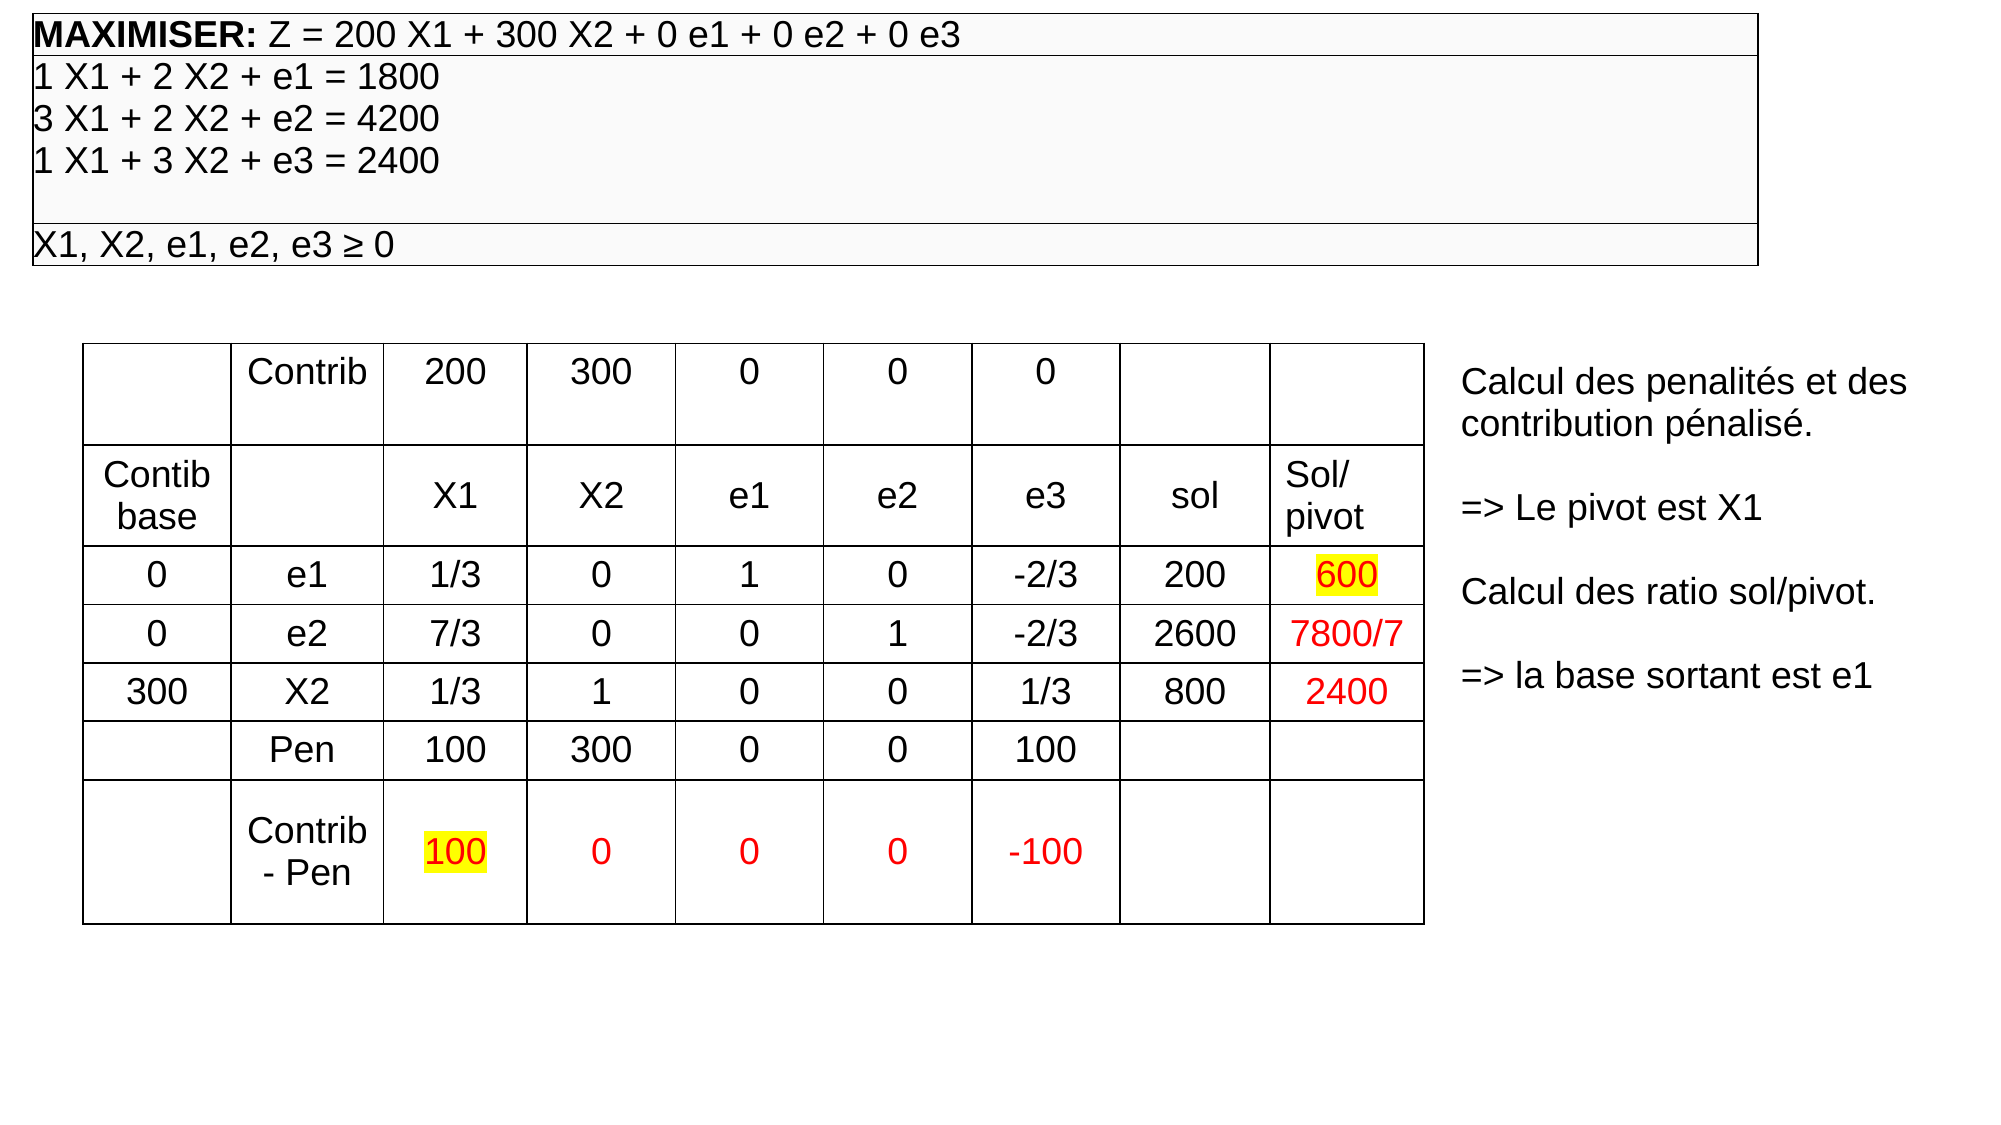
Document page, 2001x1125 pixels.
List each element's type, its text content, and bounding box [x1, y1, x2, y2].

table_cell 1/3 [384, 664, 526, 720]
table_cell e1 [232, 547, 383, 604]
table_cell 0 [824, 664, 971, 720]
table_cell 1/3 [973, 664, 1119, 720]
table_cell e1 [676, 446, 823, 545]
table_cell [84, 781, 230, 923]
table_header 0 [676, 344, 823, 444]
table_cell X1 [384, 446, 526, 545]
table_cell 0 [84, 547, 230, 604]
table_cell Pen [232, 722, 383, 779]
table_cell 0 [528, 781, 675, 923]
text_box Calcul des penalités et des contribution pénalisé. => Le pivot est X1 Calcul des ratio sol/pivot. => la base sortant est e1 [1446, 352, 1988, 901]
table_cell 300 [84, 664, 230, 720]
table_cell -100 [973, 781, 1119, 923]
table_cell 0 [528, 605, 675, 662]
table_cell e2 [232, 605, 383, 662]
table_cell e2 [824, 446, 971, 545]
table_cell [1271, 781, 1423, 923]
table_cell 0 [824, 722, 971, 779]
table_header Contrib [232, 344, 383, 444]
table_cell X1, X2, e1, e2, e3 ≥ 0 [34, 224, 1757, 265]
table_header [1271, 344, 1423, 444]
table_cell 100 [384, 781, 526, 923]
table_cell 1/3 [384, 547, 526, 604]
table_cell 0 [84, 605, 230, 662]
table_cell [1121, 781, 1269, 923]
table_cell 2600 [1121, 605, 1269, 662]
table_header 200 [384, 344, 526, 444]
table_cell 600 [1271, 547, 1423, 604]
table_cell 0 [676, 781, 823, 923]
table_header [84, 344, 230, 444]
table_cell 7/3 [384, 605, 526, 662]
table_cell 0 [824, 781, 971, 923]
table_cell 0 [676, 722, 823, 779]
table_cell 300 [528, 722, 675, 779]
table_cell -2/3 [973, 605, 1119, 662]
table_cell [84, 722, 230, 779]
table_cell [1121, 722, 1269, 779]
table_cell 0 [528, 547, 675, 604]
table_cell 0 [676, 605, 823, 662]
table_cell 100 [384, 722, 526, 779]
table_cell -2/3 [973, 547, 1119, 604]
table_header [1121, 344, 1269, 444]
table_cell 0 [676, 664, 823, 720]
table_cell [232, 446, 383, 545]
table_cell Contrib - Pen [232, 781, 383, 923]
table_cell 100 [973, 722, 1119, 779]
table_header 0 [973, 344, 1119, 444]
table_cell [1271, 722, 1423, 779]
table_cell Contib base [84, 446, 230, 545]
table_cell X2 [528, 446, 675, 545]
table_cell 1 X1 + 2 X2 + e1 = 1800 3 X1 + 2 X2 + e2 = 4200 1 X1 + 3 X2 + e3 = 2400 [34, 56, 1757, 223]
table_cell e3 [973, 446, 1119, 545]
table_cell 7800/7 [1271, 605, 1423, 662]
table_cell 2400 [1271, 664, 1423, 720]
table_header MAXIMISER: Z = 200 X1 + 300 X2 + 0 e1 + 0 e2 + 0 e3 [34, 14, 1757, 55]
table_cell 1 [528, 664, 675, 720]
table_cell 800 [1121, 664, 1269, 720]
table_cell 0 [824, 547, 971, 604]
table_cell X2 [232, 664, 383, 720]
table_cell 1 [824, 605, 971, 662]
table_header 300 [528, 344, 675, 444]
table_cell 200 [1121, 547, 1269, 604]
table_cell Sol/pivot [1271, 446, 1423, 545]
table_header 0 [824, 344, 971, 444]
table_cell sol [1121, 446, 1269, 545]
table_cell 1 [676, 547, 823, 604]
